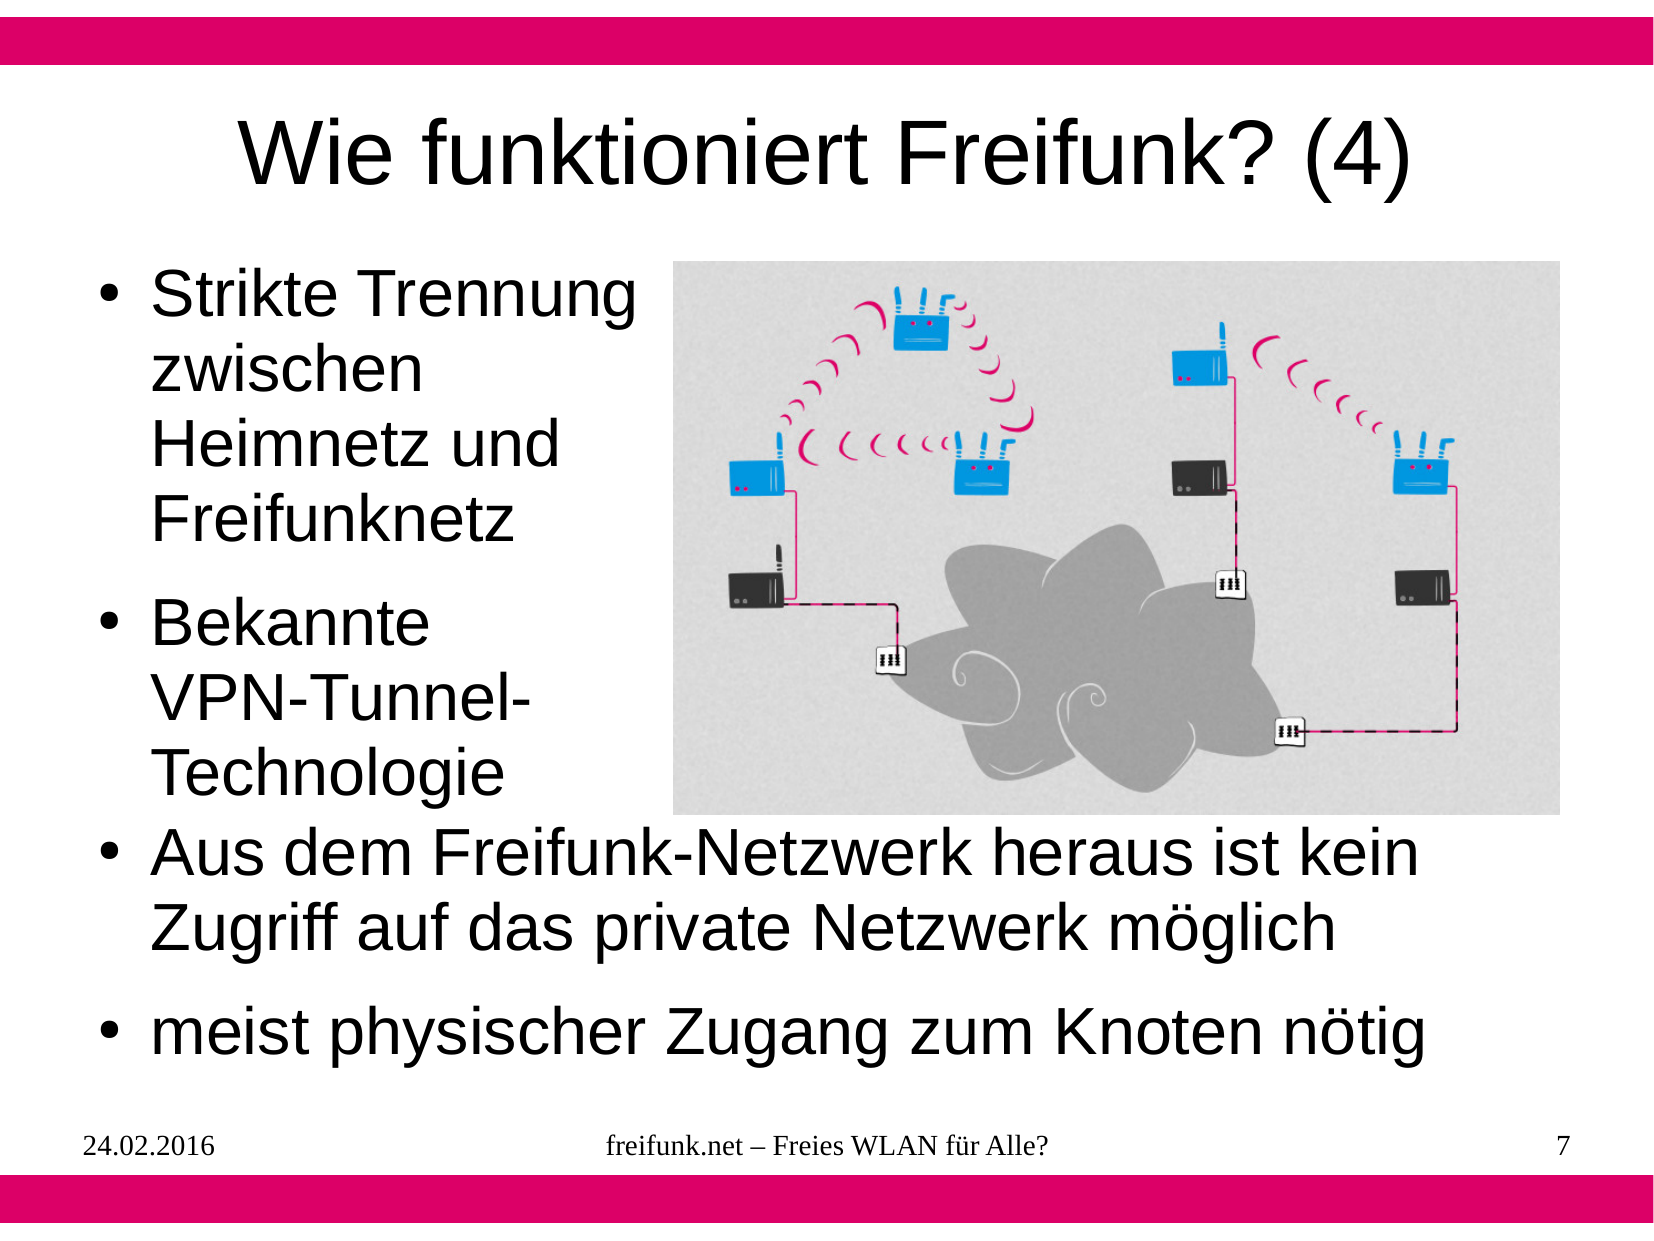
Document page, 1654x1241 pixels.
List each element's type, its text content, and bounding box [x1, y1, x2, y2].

picture [0, 17, 1654, 65]
title Wie funktioniert Freifunk? (4) [82, 65, 1571, 257]
picture [674, 261, 1560, 814]
list Aus dem Freifunk-Netzwerk heraus ist kein Zugriff auf das private Netzwerk möglich meist physischer Zugang zum Knoten nötig [79, 814, 1560, 1075]
picture [0, 1175, 1654, 1223]
list Strikte Trennung zwischen Heimnetz und Freifunknetz Bekannte VPN-Tunnel-Technologie [79, 256, 674, 814]
